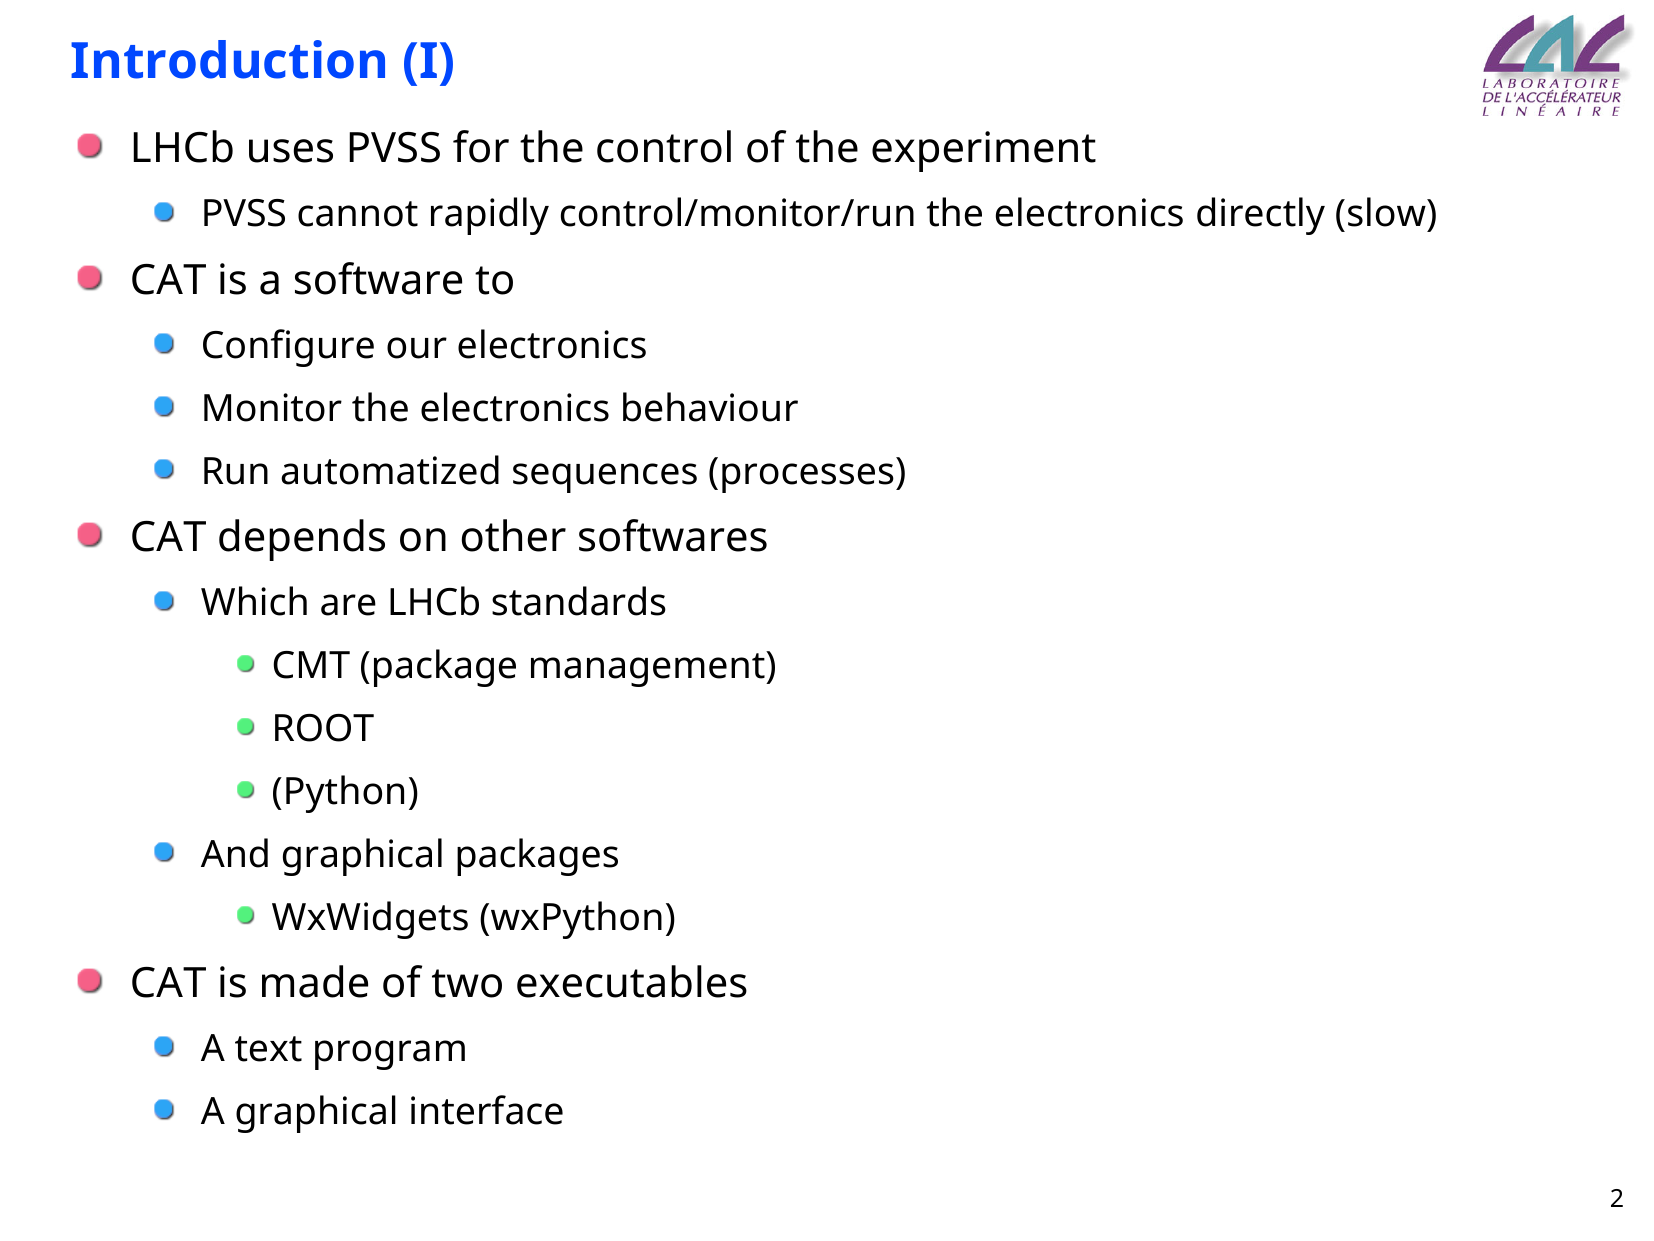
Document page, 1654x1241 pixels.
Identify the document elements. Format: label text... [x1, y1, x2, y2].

list LHCb uses PVSS for the control of the experiment PVSS cannot rapidly control/monitor/run the electronics directly (slow) CAT is a software to Configure our electronics Monitor the electronics behaviour Run automatized sequences (processes) CAT depends on other softwares Which are LHCb standards CMT (package management) ROOT (Python) And graphical packages WxWidgets (wxPython) CAT is made of two executables A text program A graphical interface [59, 118, 1595, 1109]
picture [153, 1109, 176, 1122]
picture [1475, 8, 1642, 116]
title Introduction (I) [70, 29, 1559, 89]
